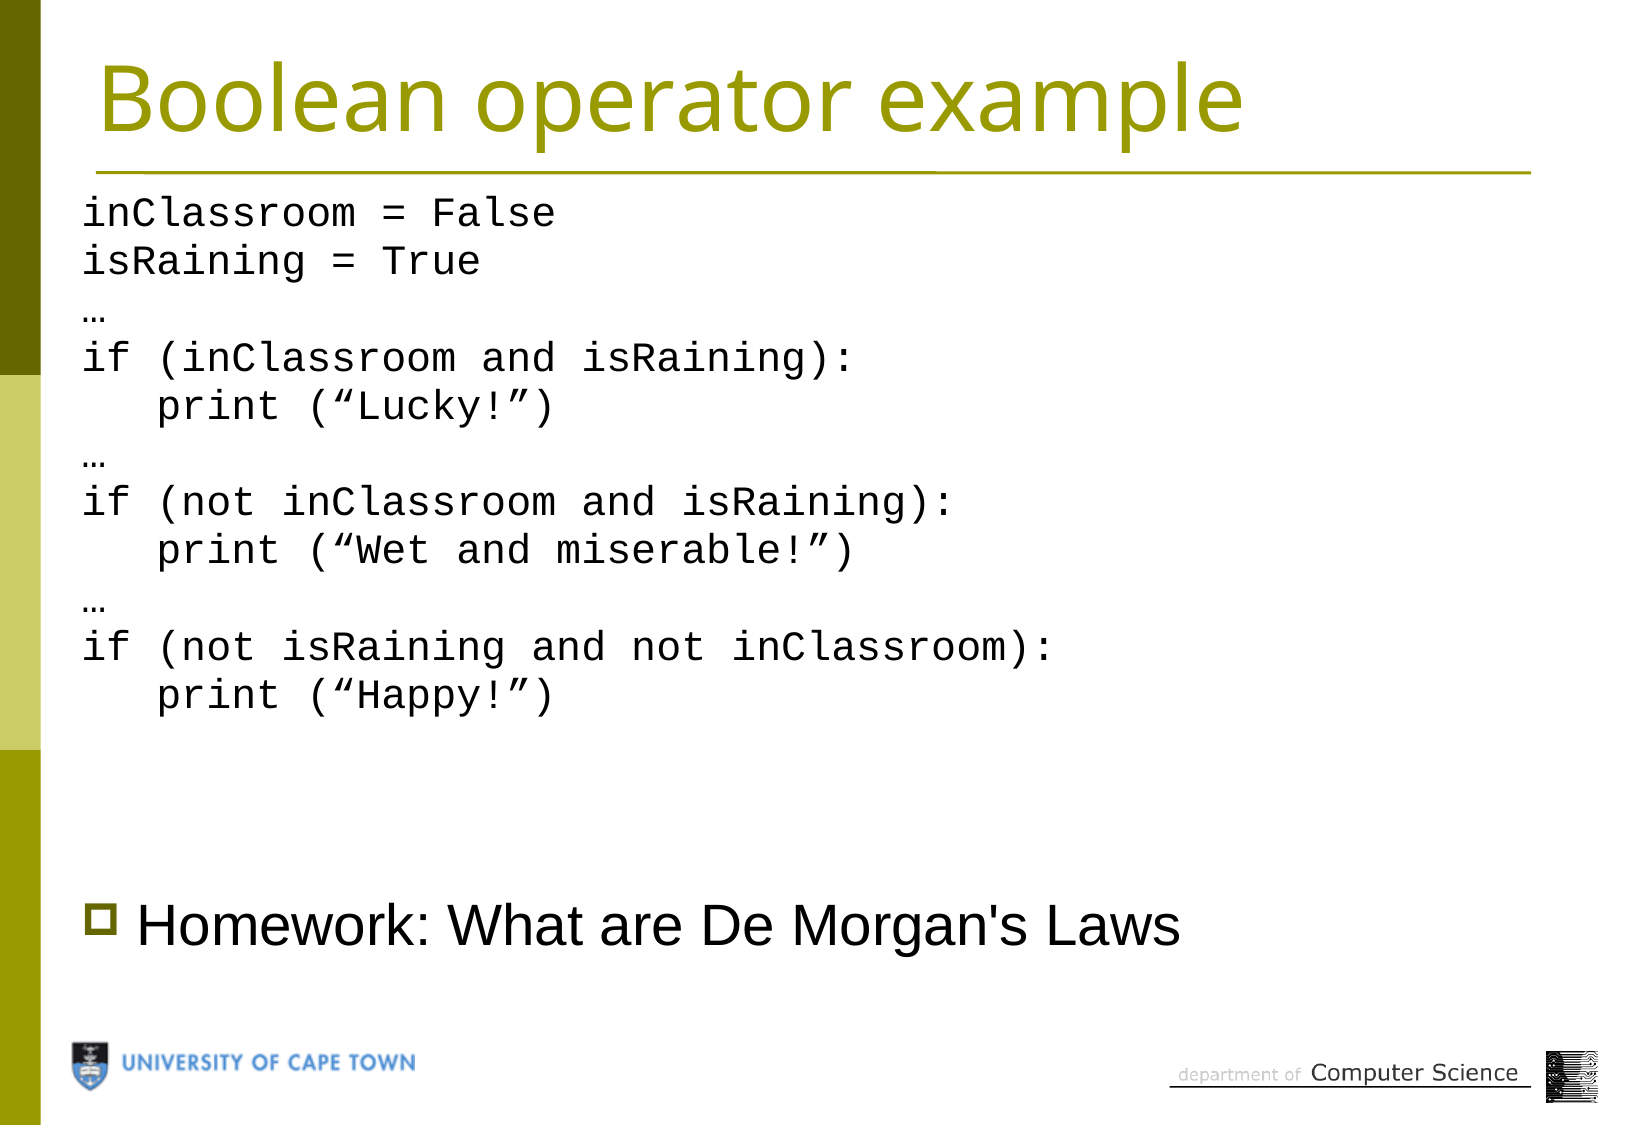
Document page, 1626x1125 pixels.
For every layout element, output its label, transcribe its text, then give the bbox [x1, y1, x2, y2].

picture [61, 1024, 415, 1103]
picture [1546, 1051, 1598, 1103]
title Boolean operator example [81, 21, 1543, 180]
picture [1169, 1043, 1532, 1091]
list inClassroom = False isRaining = True … if (inClassroom and isRaining): print (“Lucky!”) … if (not inClassroom and isRaining): print (“Wet and miserable!”) … if (not isRaining and not inClassroom): print (“Happy!”) Homework: What are De Morgan's Laws [81, 196, 1543, 1005]
